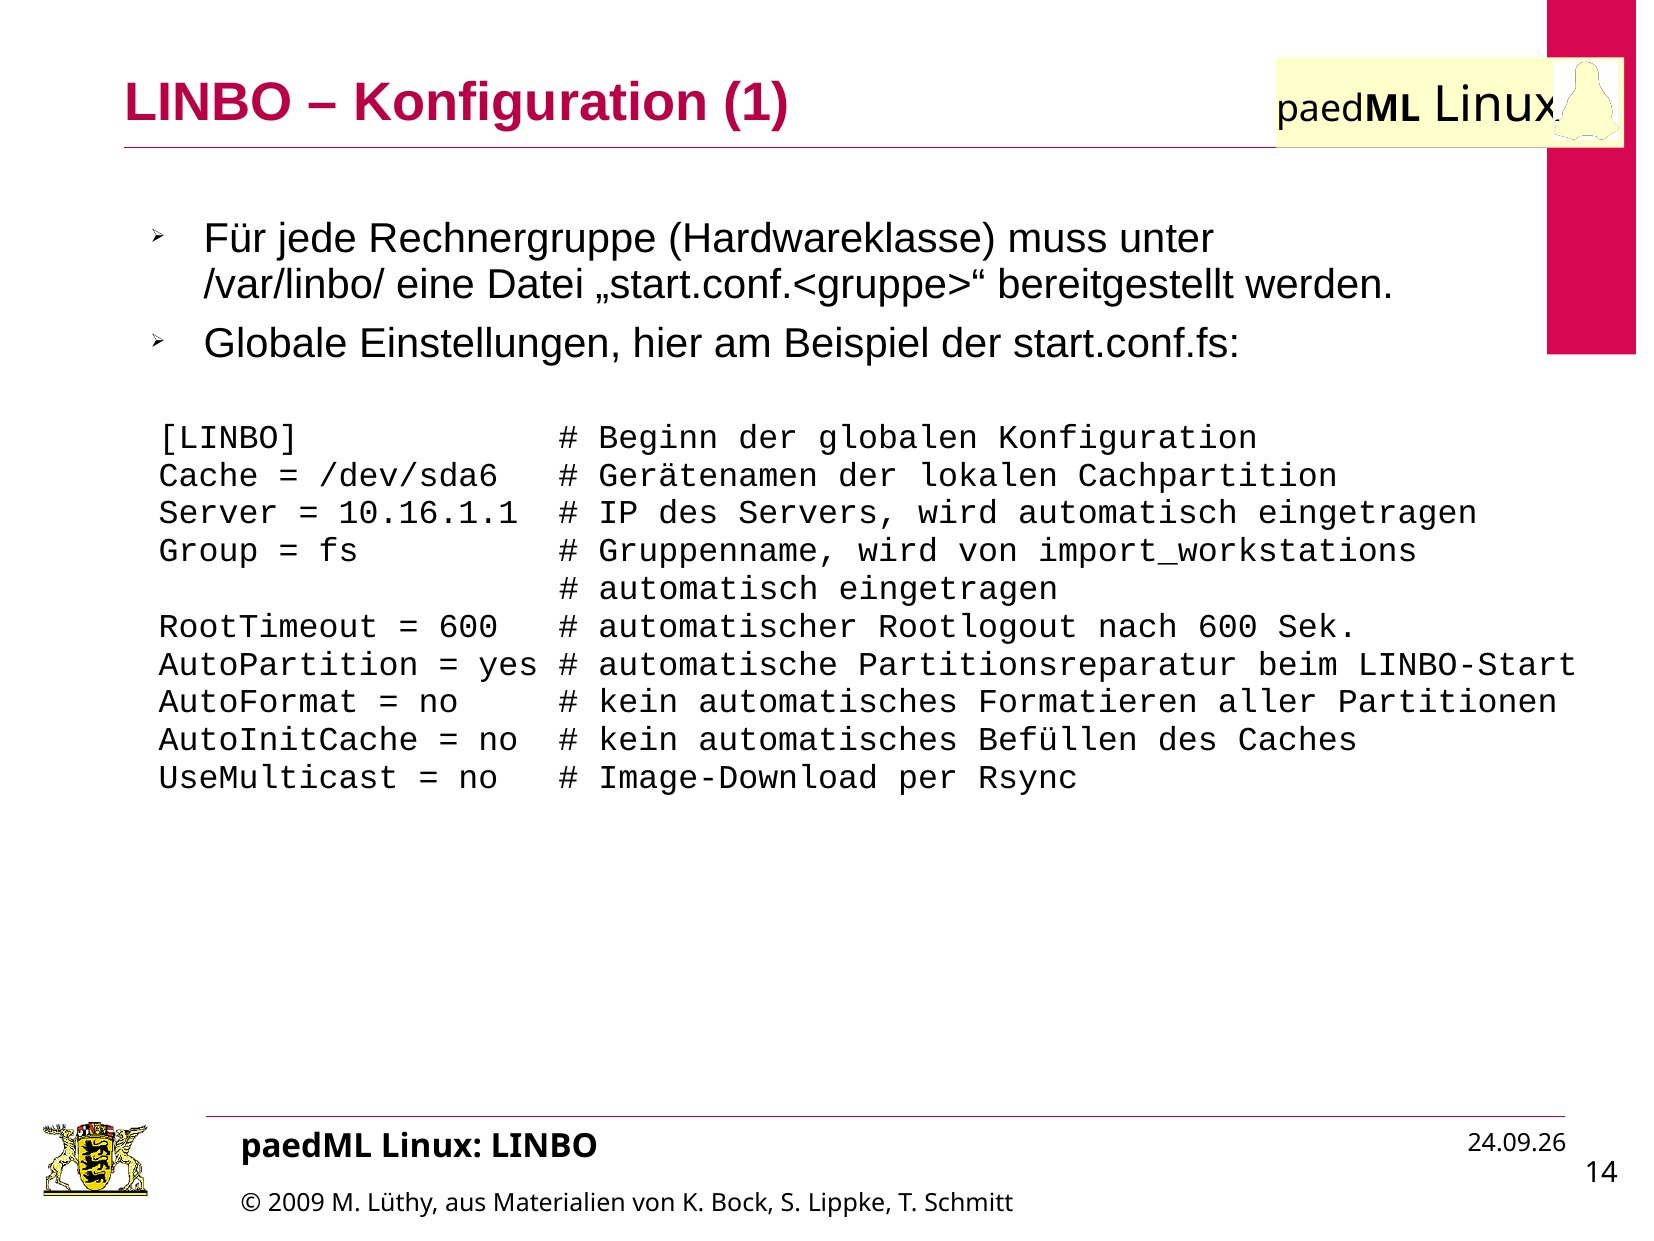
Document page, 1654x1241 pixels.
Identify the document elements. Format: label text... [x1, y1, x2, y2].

title LINBO – Konfiguration (1) [124, 67, 1270, 136]
picture [41, 1121, 148, 1198]
text_box [LINBO] # Beginn der globalen Konfiguration Cache = /dev/sda6 # Gerätenamen der lokalen Cachpartition Server = 10.16.1.1 # IP des Servers, wird automatisch eingetragen Group = fs # Gruppenname, wird von import_workstations # automatisch eingetragen RootTimeout = 600 # automatischer Rootlogout nach 600 Sek. AutoPartition = yes # automatische Partitionsreparatur beim LINBO-Start AutoFormat = no # kein automatisches Formatieren aller Partitionen AutoInitCache = no # kein automatisches Befüllen des Caches UseMulticast = no # Image-Download per Rsync [143, 413, 1595, 849]
list Für jede Rechnergruppe (Hardwareklasse) muss unter /var/linbo/ eine Datei „start.conf.<gruppe>“ bereitgestellt werden. Globale Einstellungen, hier am Beispiel der start.conf.fs: [118, 206, 1418, 386]
